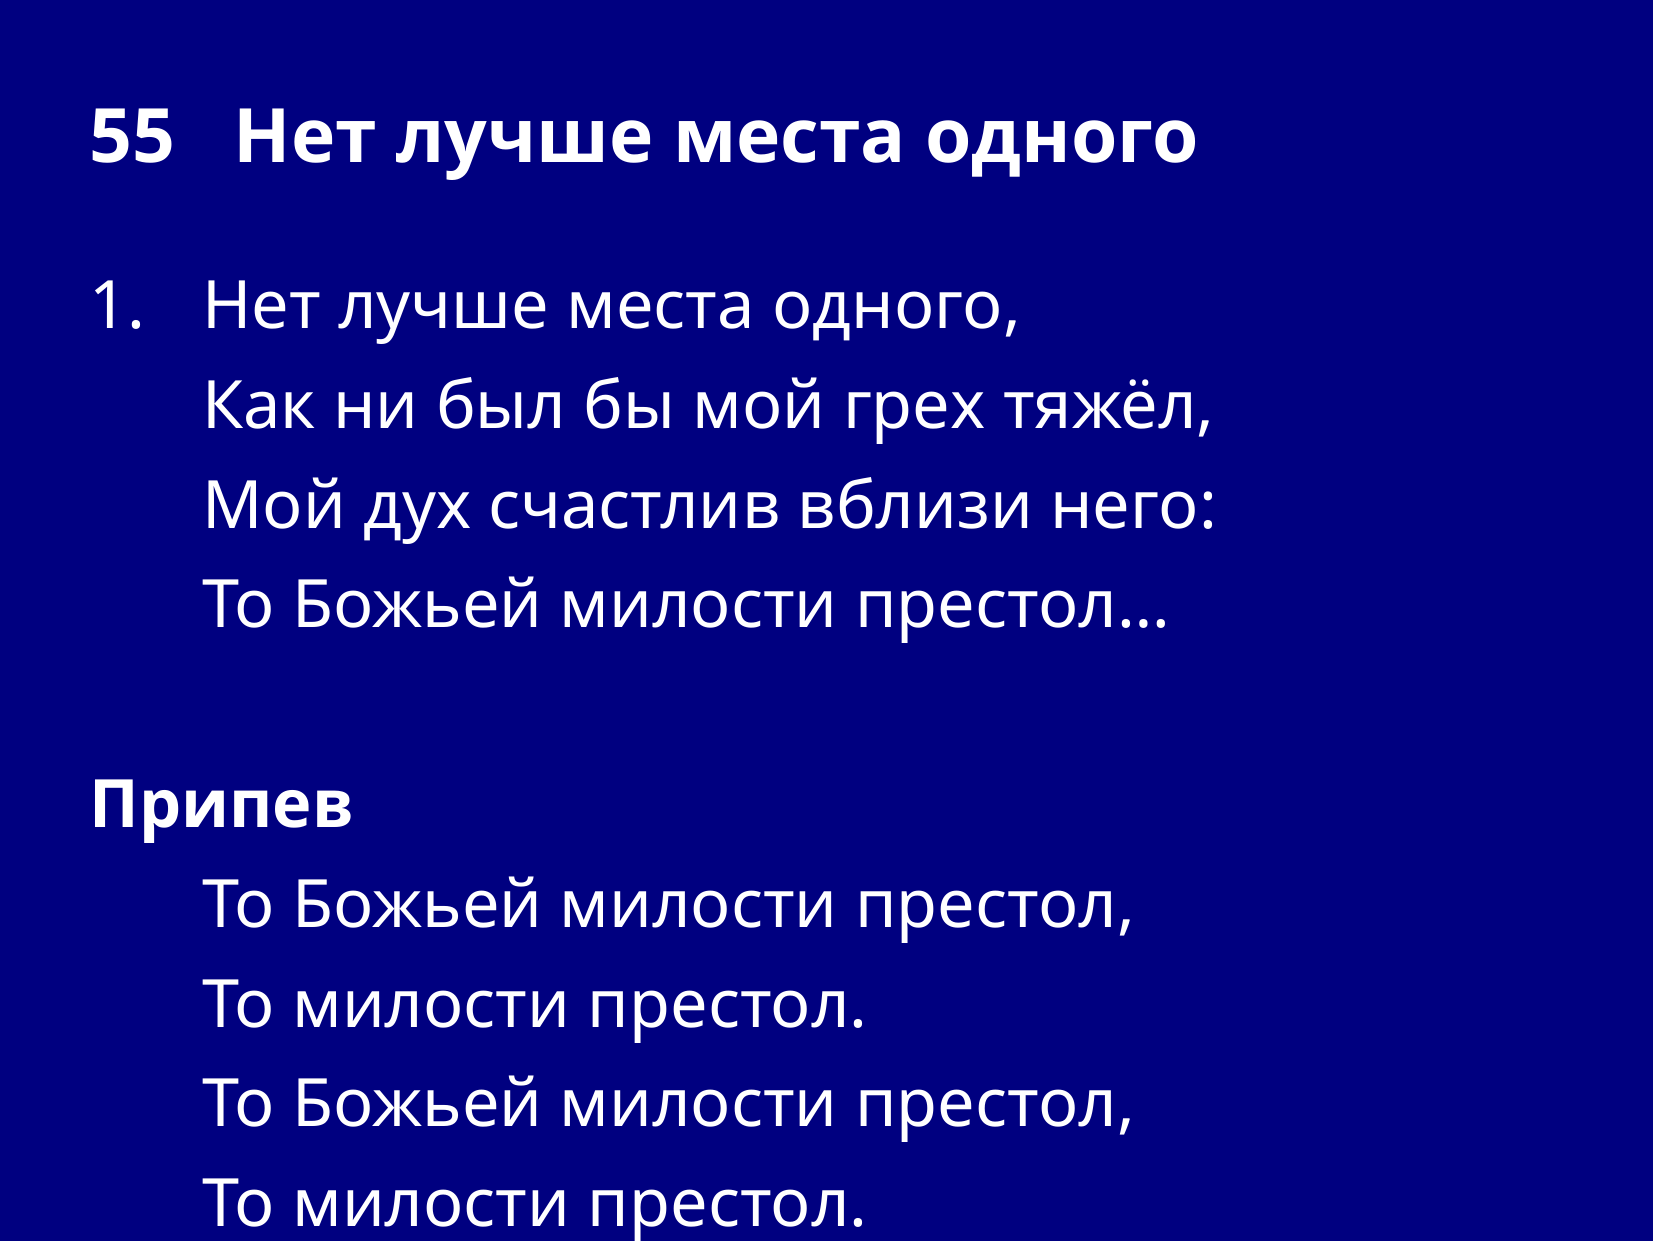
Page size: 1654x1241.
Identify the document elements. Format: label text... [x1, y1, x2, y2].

text_box 55 Нет лучше места одного [75, 75, 1576, 188]
text_box 1. Нет лучше места одного, Как ни был бы мой грех тяжёл, Мой дух счастлив вблизи него: То Божьей милости престол… Припев То Божьей милости престол, То милости престол. То Божьей милости престол, То милости престол. [75, 188, 1576, 1163]
